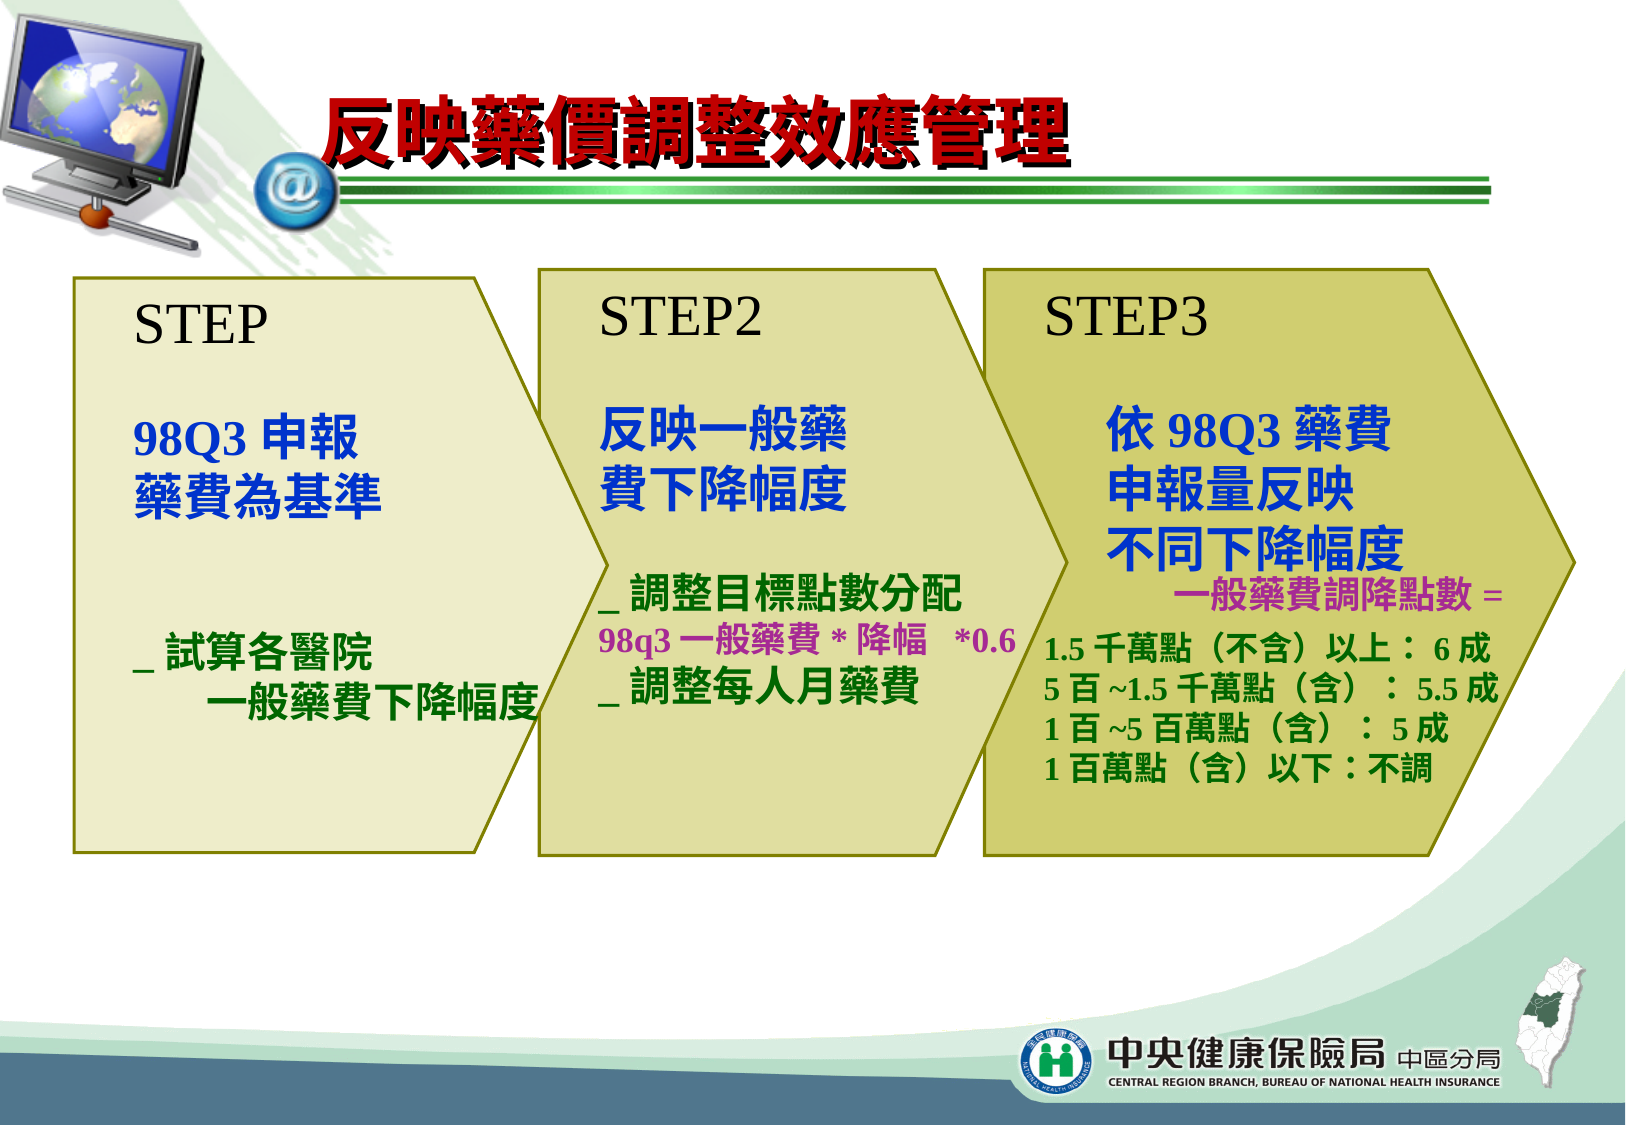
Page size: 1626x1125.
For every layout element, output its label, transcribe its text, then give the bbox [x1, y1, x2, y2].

title 反映藥價調整效應管理 [303, 35, 1625, 223]
text_box STEP 98Q3申報 藥費為基準 _試算各醫院 一般藥費下降幅度 [74, 278, 608, 853]
text_box STEP2 反映一般藥 費下降幅度 _調整目標點數分配 一般藥費調降點數= 98q3一般藥費*降幅 *0.6 _調整每人月藥費 [539, 269, 1068, 856]
text_box STEP3 依98Q3藥費 申報量反映 不同下降幅度 1.5千萬點（不含）以上：6成 5百~1.5千萬點（含）：5.5成 1百~5百萬點（含）：5成 1百萬點（含）以下：不調 [984, 269, 1575, 856]
